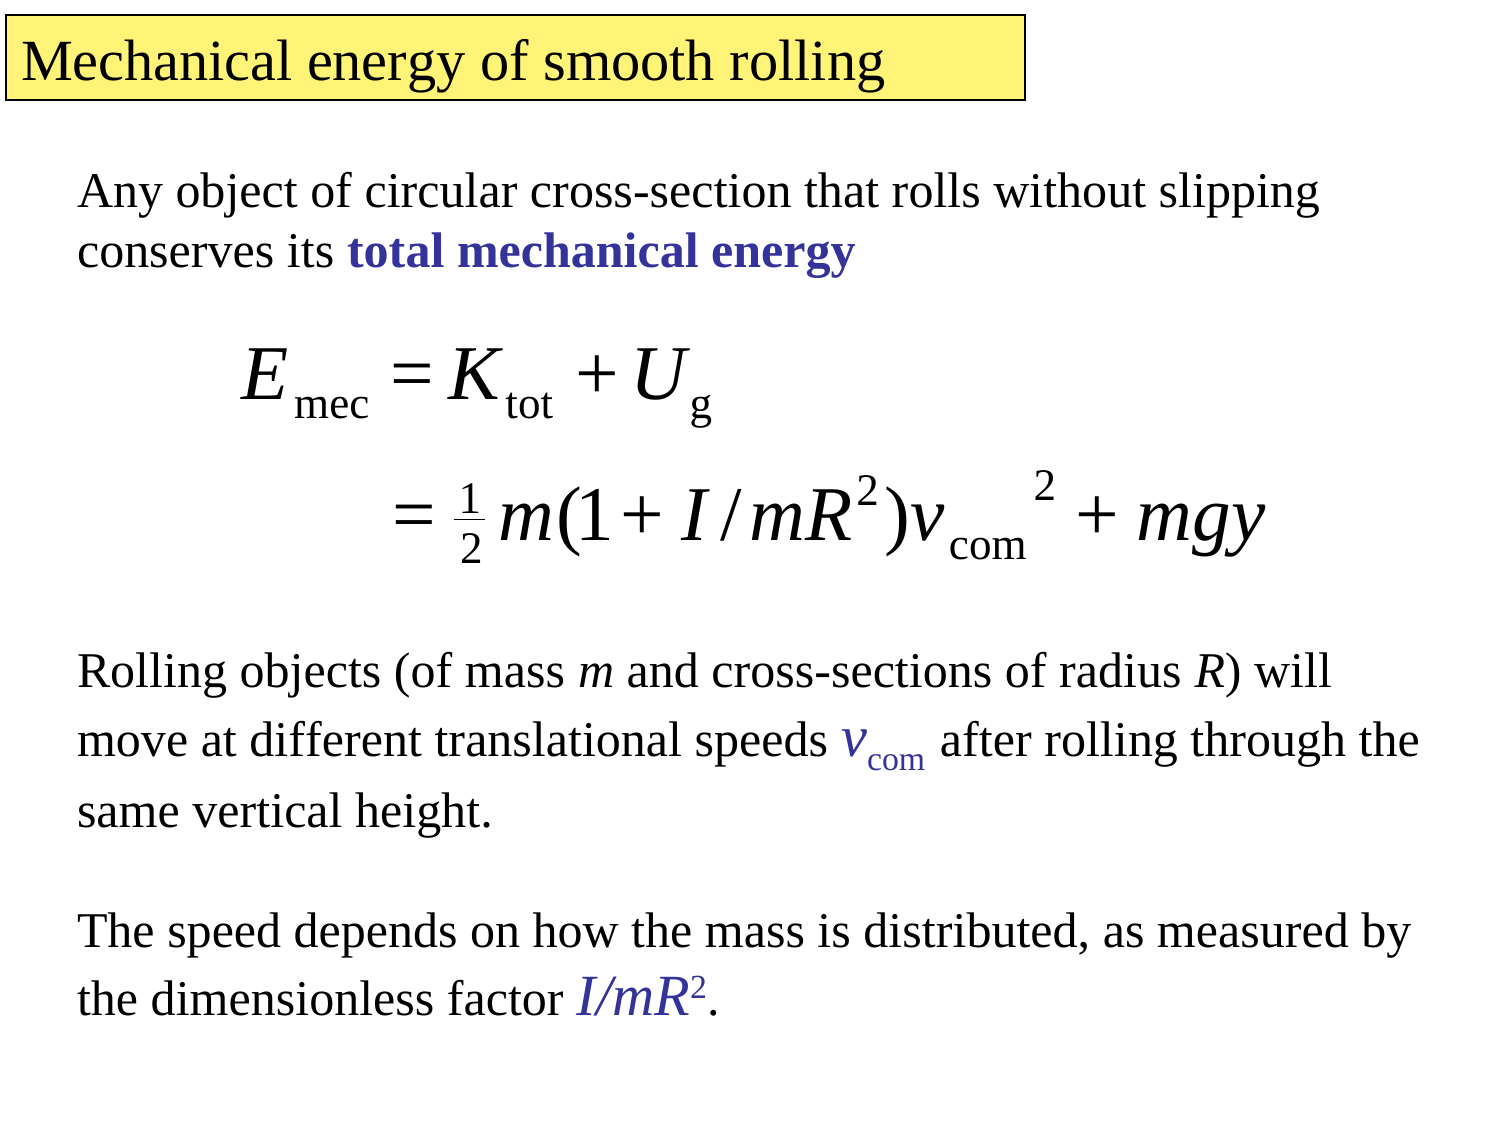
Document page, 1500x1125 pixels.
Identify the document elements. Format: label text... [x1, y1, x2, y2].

chart [225, 329, 1276, 576]
text_box Mechanical energy of smooth rolling [6, 14, 1025, 101]
text_box Any object of circular cross-section that rolls without slipping conserves its total mechanical energy Rolling objects (of mass m and cross-sections of radius R) will move at different translational speeds vcom after rolling through the same vertical height. The speed depends on how the mass is distributed, as measured by the dimensionless factor I/mR2. [62, 149, 1450, 1036]
